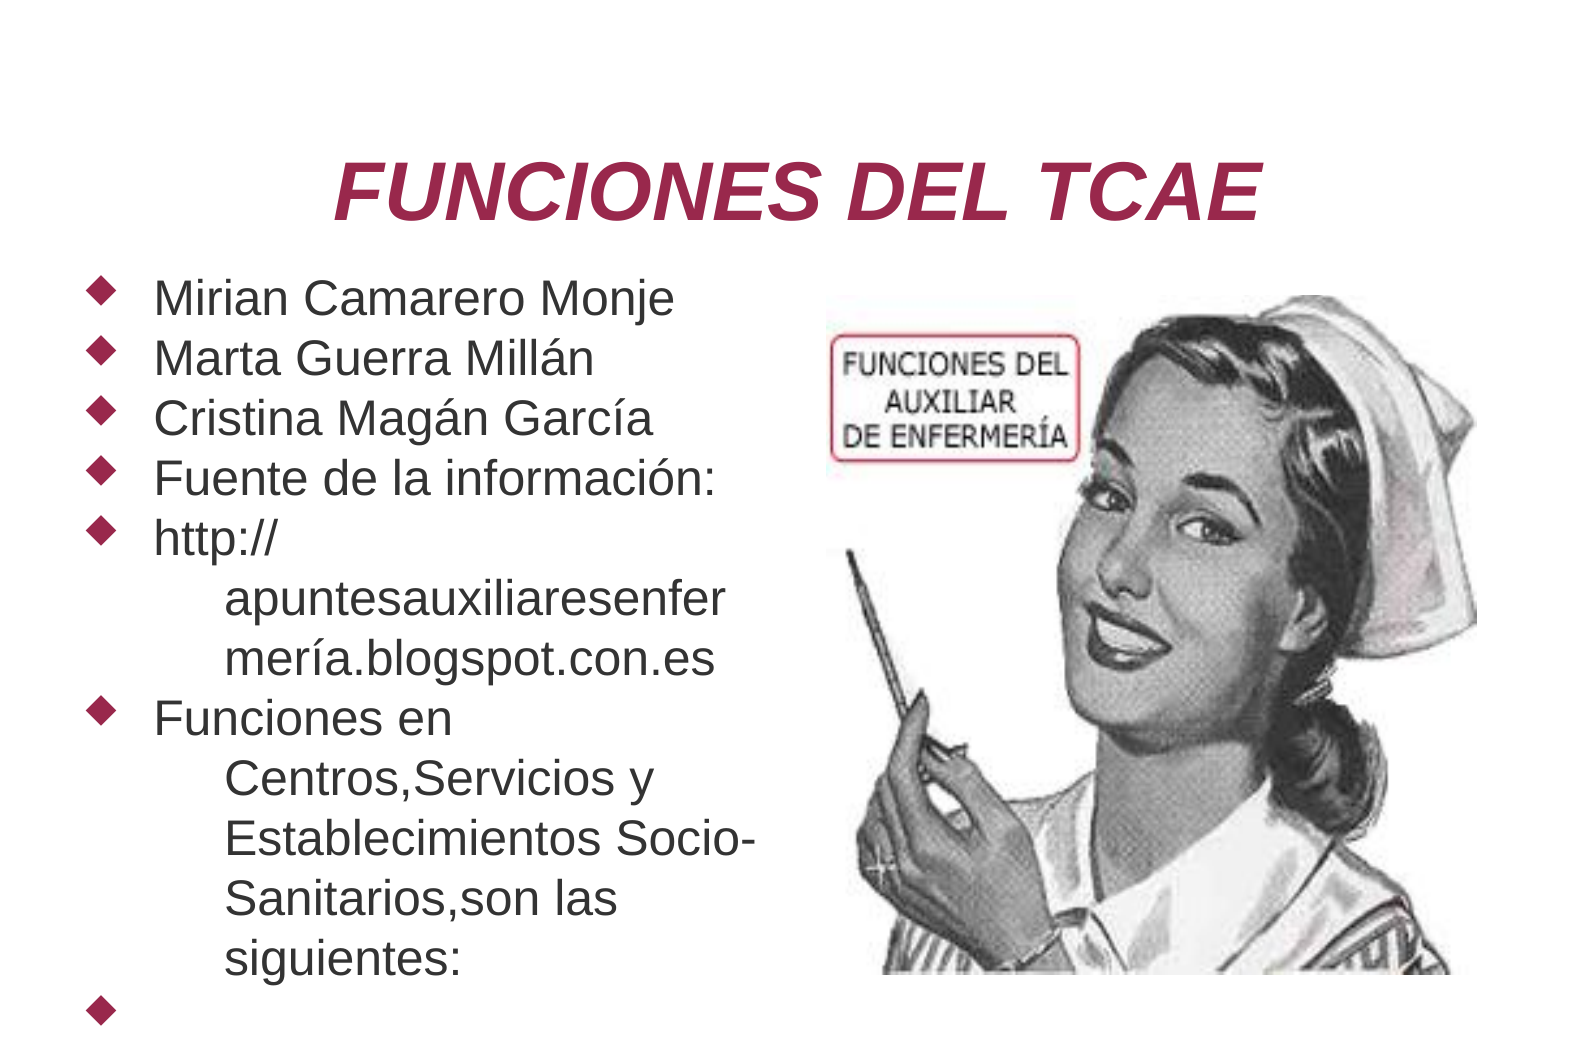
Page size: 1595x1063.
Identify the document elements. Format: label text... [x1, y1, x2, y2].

title FUNCIONES DEL TCAE [117, 98, 1479, 276]
list Mirian Camarero Monje Marta Guerra Millán Cristina Magán García Fuente de la información: http://apuntesauxiliaresenfermería.blogspot.con.es Funciones en Centros,Servicios y Establecimientos Socio-Sanitarios,son las siguientes: [58, 265, 768, 1034]
picture [804, 295, 1477, 975]
